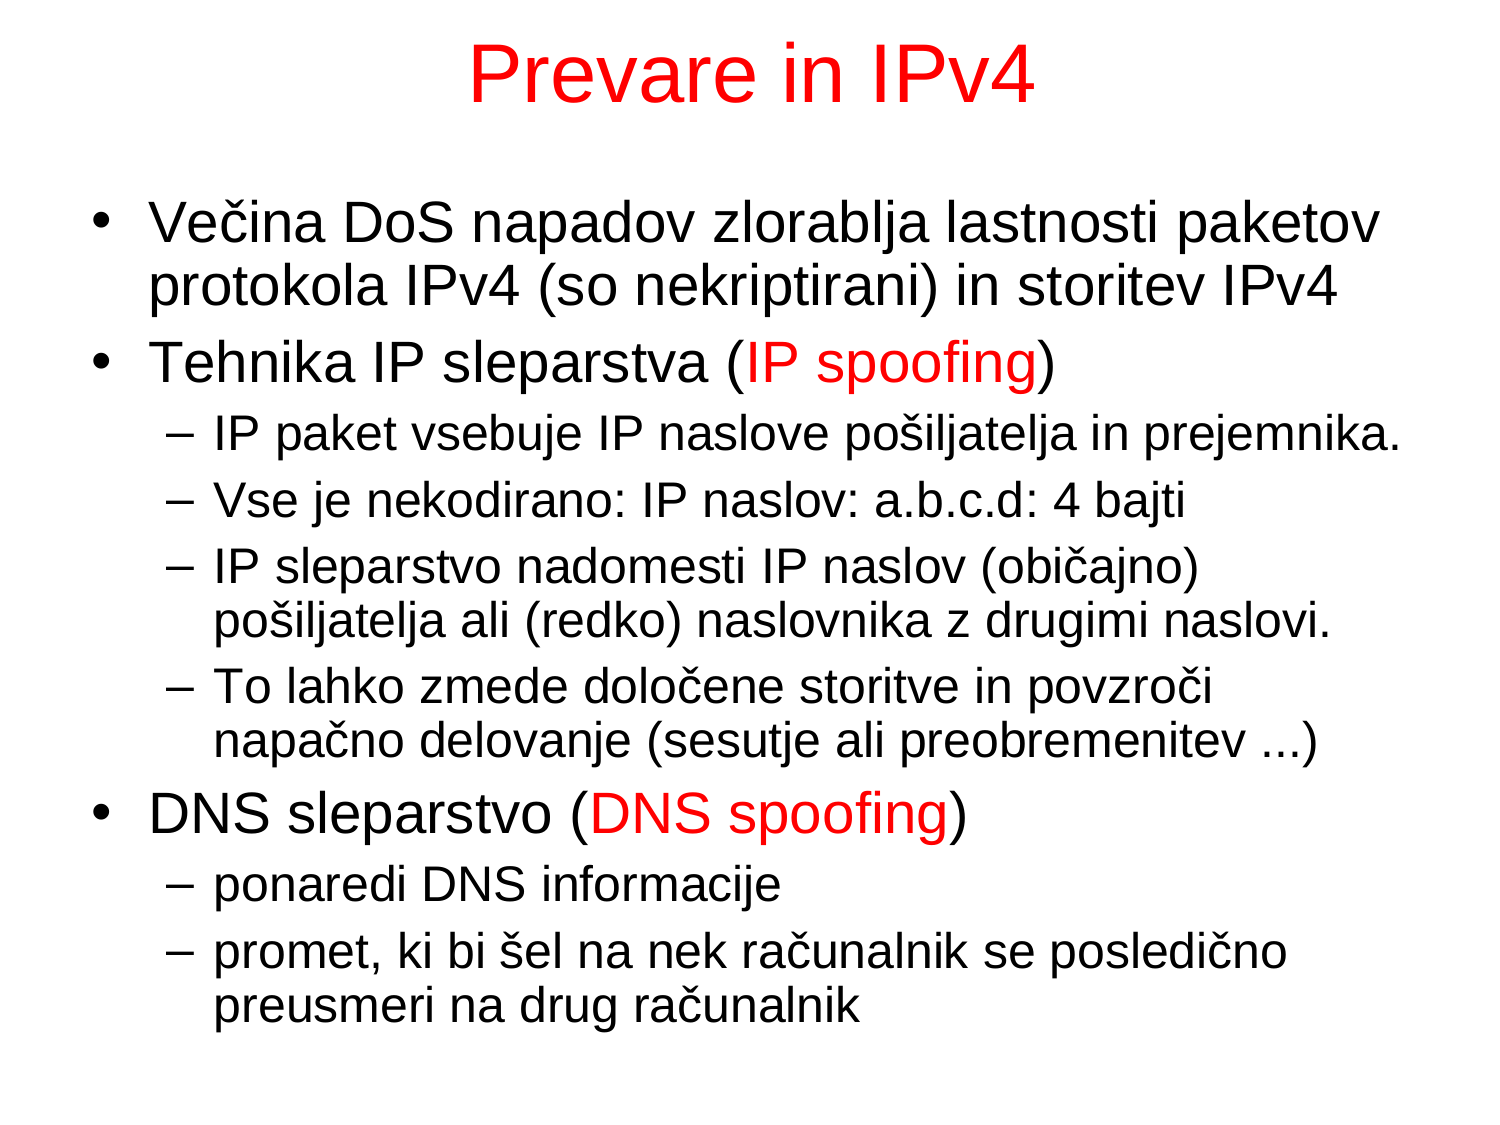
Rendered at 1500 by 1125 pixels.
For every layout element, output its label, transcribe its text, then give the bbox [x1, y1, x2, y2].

list Večina DoS napadov zlorablja lastnosti paketov protokola IPv4 (so nekriptirani) in storitev IPv4 Tehnika IP sleparstva (IP spoofing) IP paket vsebuje IP naslove pošiljatelja in prejemnika. Vse je nekodirano: IP naslov: a.b.c.d: 4 bajti IP sleparstvo nadomesti IP naslov (običajno) pošiljatelja ali (redko) naslovnika z drugimi naslovi. To lahko zmede določene storitve in povzroči napačno delovanje (sesutje ali preobremenitev ...) DNS sleparstvo (DNS spoofing) ponaredi DNS informacije promet, ki bi šel na nek računalnik se posledično preusmeri na drug računalnik [76, 184, 1427, 1042]
title Prevare in IPv4 [76, 0, 1427, 138]
